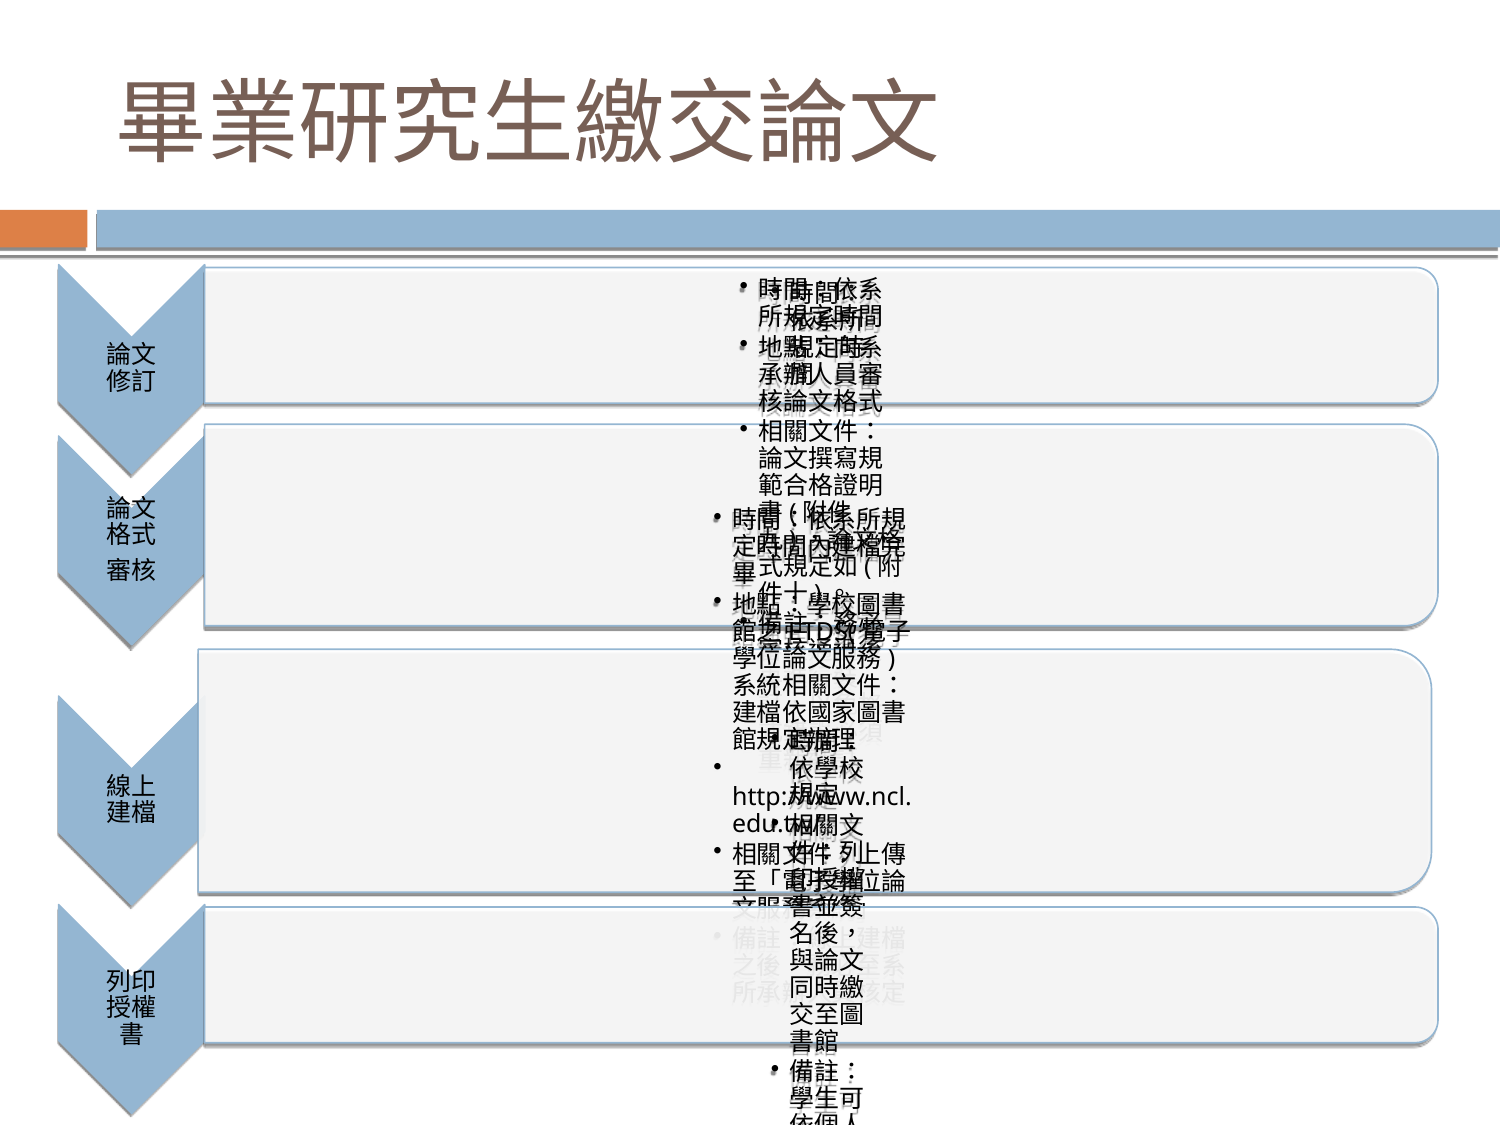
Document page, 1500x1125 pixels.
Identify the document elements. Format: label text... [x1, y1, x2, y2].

title 畢業研究生繳交論文 [100, 37, 1438, 200]
text_box 線上建檔 [58, 696, 198, 905]
text_box 論文格式 審核 [58, 436, 204, 645]
text_box 時間：依系所規定時間內建檔完畢 地點：學校圖書館之ETDS(電子學位論文服務)系統相關文件：建檔依國家圖書館規定辦理 http://www.ncl.edu.tw/ 相關文件：上傳至「電子學位論文服務系統」 備註：線上建檔之後，務必至系所承辦人員核定 [198, 649, 1432, 893]
text_box 時間：依系所規定時間 [204, 267, 1439, 404]
text_box 時間：依學校規定 相關文件：列印授權書並簽名後，與論文同時繳交至圖書館 備註：學生可依個人意願選擇不授權 [204, 907, 1439, 1043]
text_box 列印授權書 [58, 904, 205, 1114]
text_box 論文修訂 [58, 264, 205, 474]
text_box 時間：依系所規定時間 地點：向系承辦人員審核論文格式 相關文件：論文撰寫規範合格證明書(附件九)，論文格式規定如(附件十)。 備註：務必審核通過後再進行裝訂，以免格式錯誤必須重新裝訂 [204, 424, 1439, 626]
